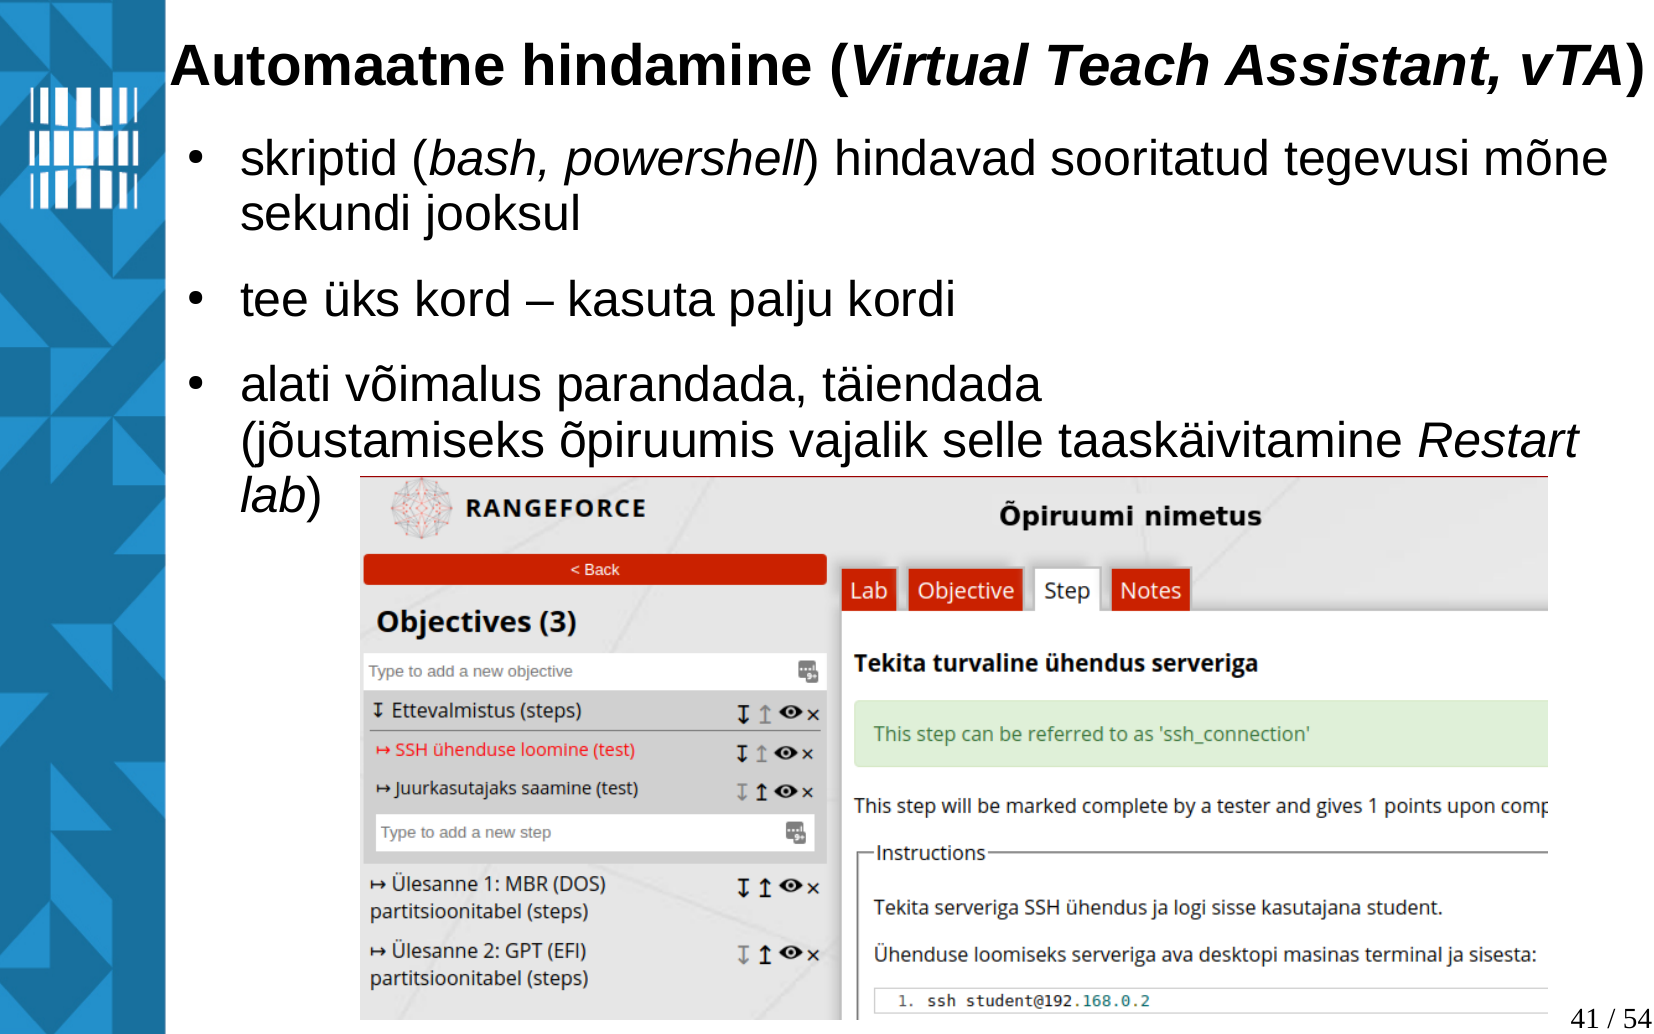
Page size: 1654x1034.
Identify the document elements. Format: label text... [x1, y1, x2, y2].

picture [360, 476, 1548, 1020]
list skriptid (bash, powershell) hindavad sooritatud tegevusi mõne sekundi jooksul tee üks kord – kasuta palju kordi alati võimalus parandada, täiendada (jõustamiseks õpiruumis vajalik selle taaskäivitamine Restart lab) [169, 129, 1642, 997]
title Automaatne hindamine (Virtual Teach Assistant, vTA) [169, 11, 1654, 119]
